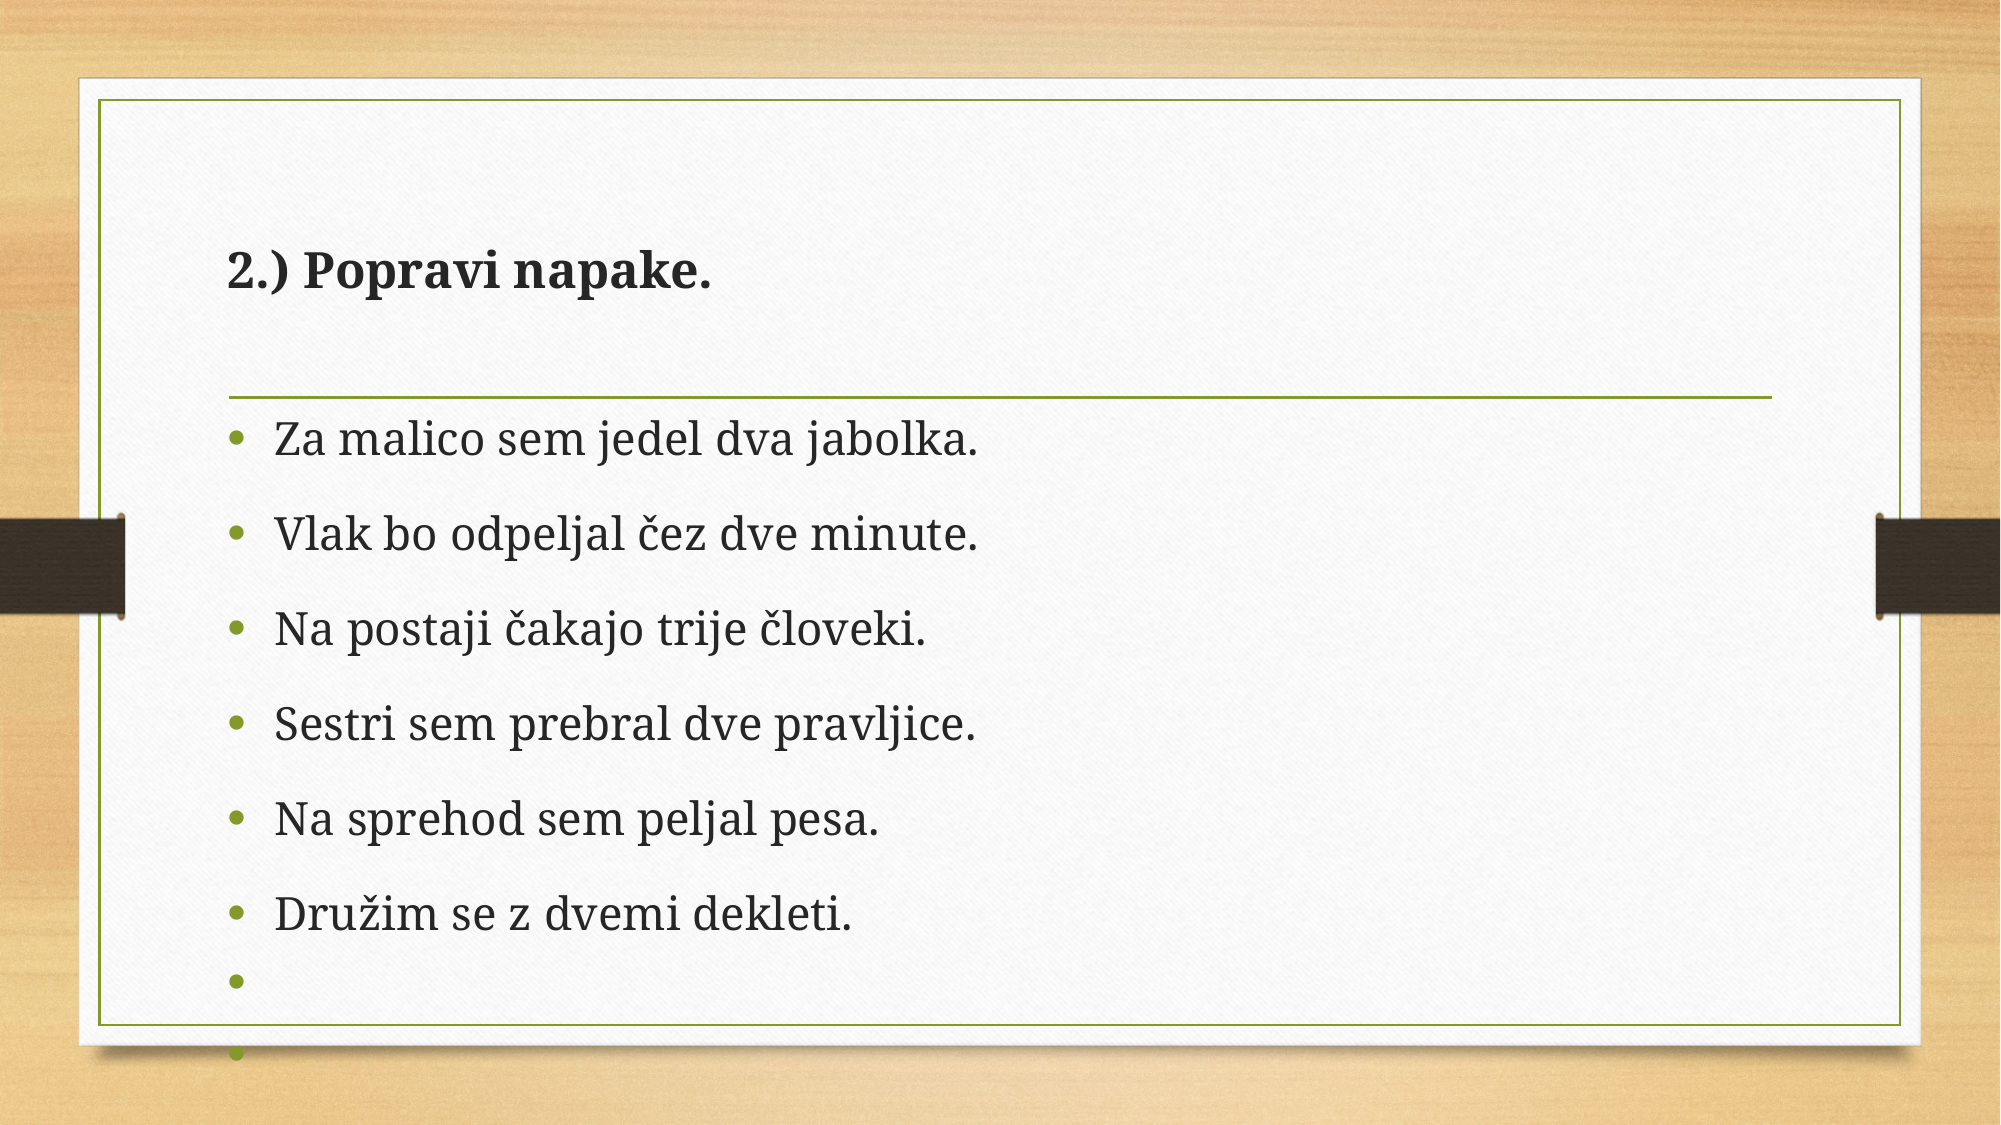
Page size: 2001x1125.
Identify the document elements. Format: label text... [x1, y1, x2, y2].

list Za malico sem jedel dva jabolka. Vlak bo odpeljal čez dve minute. Na postaji čakajo trije človeki. Sestri sem prebral dve pravljice. Na sprehod sem peljal pesa. Družim se z dvemi dekleti. [212, 375, 1788, 1033]
title 2.) Popravi napake. [212, 161, 1788, 375]
